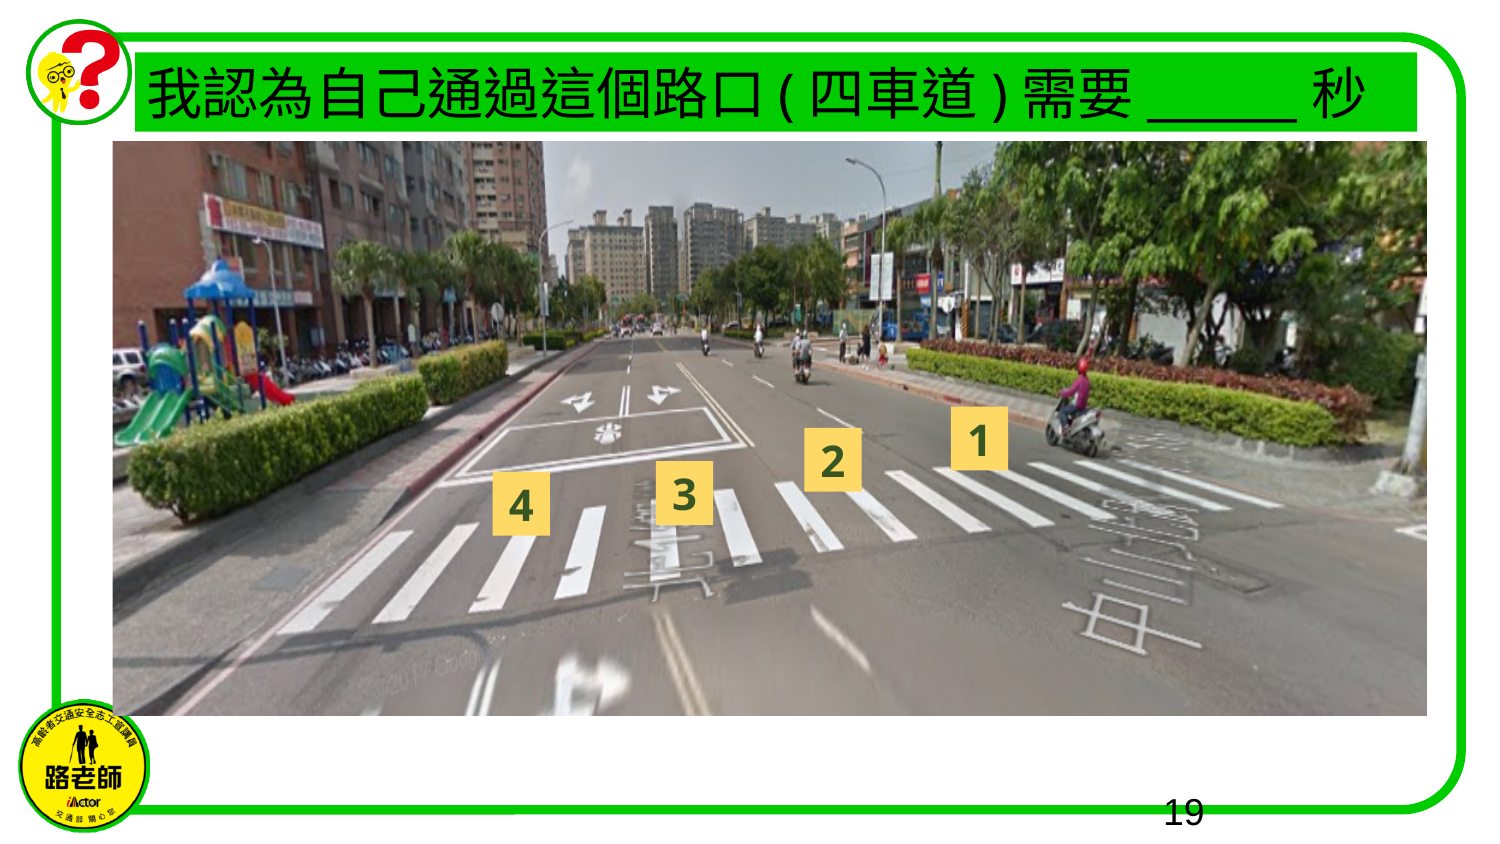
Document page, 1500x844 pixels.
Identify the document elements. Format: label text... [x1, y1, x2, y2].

picture [26, 19, 132, 125]
text_box 3 [655, 461, 714, 526]
text_box 我認為自己通過這個路口(四車道)需要______秒 [135, 52, 1418, 132]
text_box <編號> [1151, 787, 1490, 833]
text_box 1 [950, 406, 1009, 471]
picture [17, 141, 1427, 833]
text_box 2 [804, 427, 862, 492]
text_box 4 [492, 471, 550, 536]
